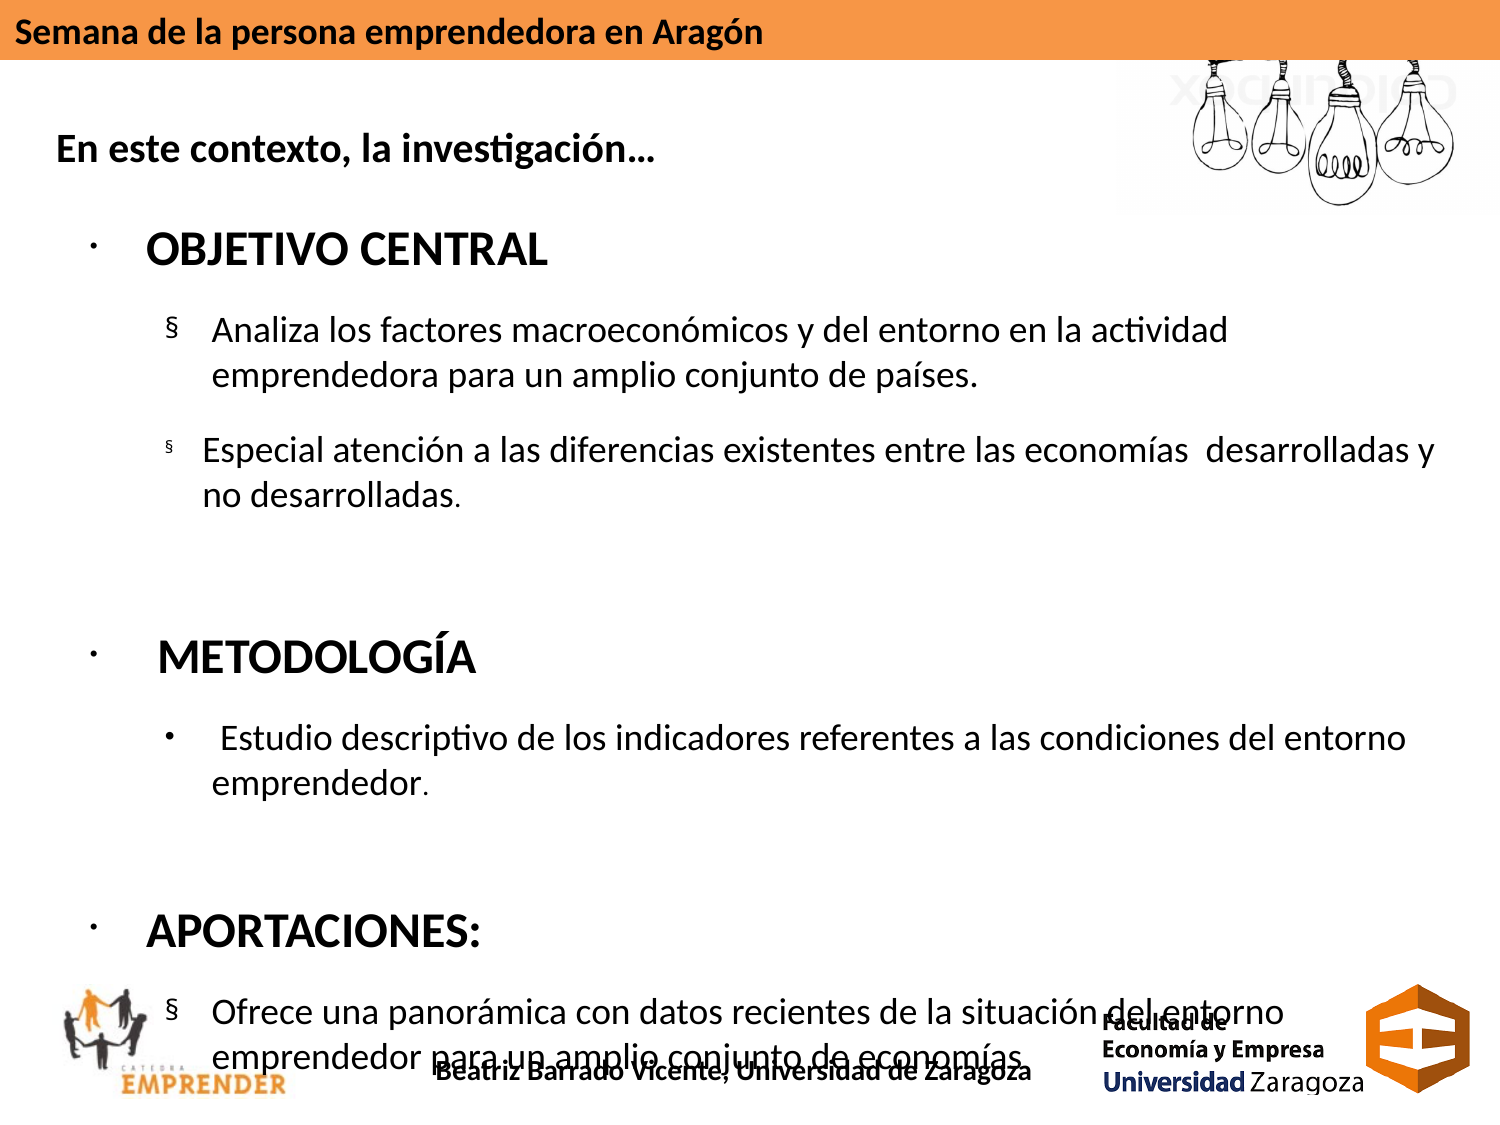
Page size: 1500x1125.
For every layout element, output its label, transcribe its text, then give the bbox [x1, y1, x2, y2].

text_box En este contexto, la investigación… [41, 113, 869, 179]
picture [1116, 60, 1500, 215]
list OBJETIVO CENTRAL Analiza los factores macroeconómicos y del entorno en la actividad emprendedora para un amplio conjunto de países. Especial atención a las diferencias existentes entre las economías desarrolladas y no desarrolladas. METODOLOGÍA Estudio descriptivo de los indicadores referentes a las condiciones del entorno emprendedor. APORTACIONES: Ofrece una panorámica con datos recientes de la situación del entorno emprendedor para un amplio conjunto de economías [75, 208, 1471, 952]
picture [1092, 984, 1471, 1095]
picture [12, 984, 336, 1099]
text_box Beatriz Barrado Vicente, Universidad de Zaragoza [420, 1044, 1048, 1095]
text_box Semana de la persona emprendedora en Aragón [0, 0, 1500, 60]
